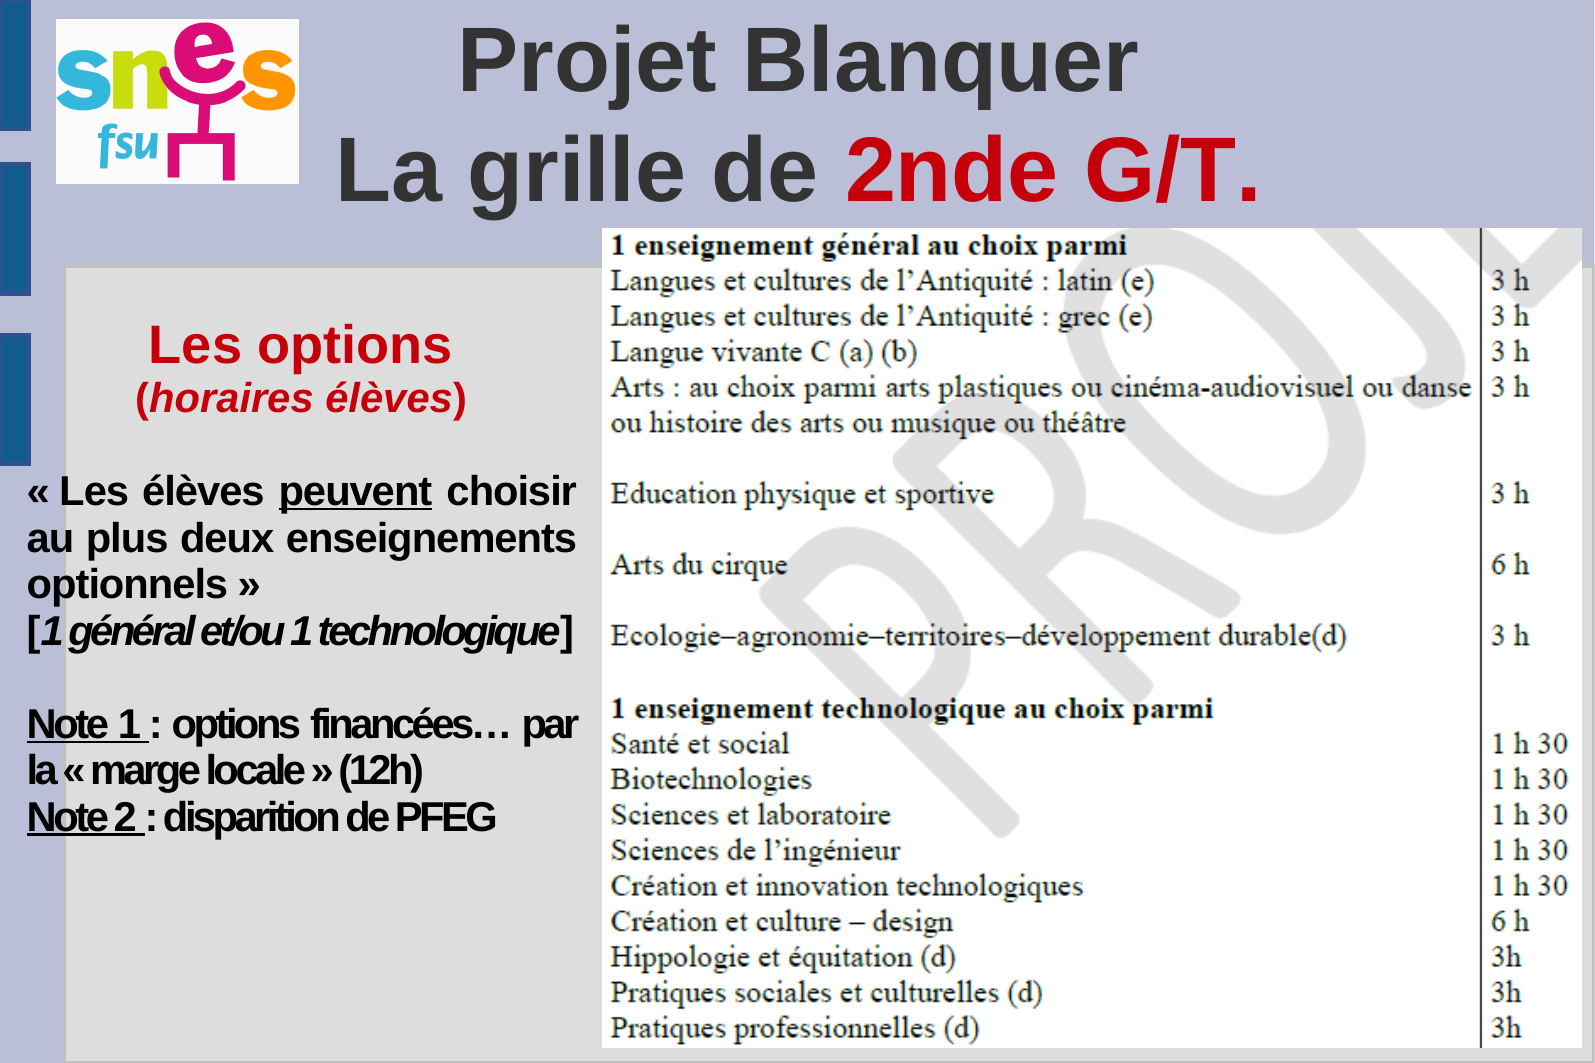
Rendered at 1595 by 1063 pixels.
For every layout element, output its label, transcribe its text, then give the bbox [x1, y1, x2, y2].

picture [56, 19, 299, 184]
text_box Les options (horaires élèves) « Les élèves peuvent choisir au plus deux enseignements optionnels » [1 général et/ou 1 technologique] Note 1 : options financées… par la « marge locale » (12h) Note 2 : disparition de PFEG [11, 307, 591, 907]
picture [602, 228, 1582, 1048]
title Projet Blanquer La grille de 2nde G/T. [118, 0, 1480, 206]
